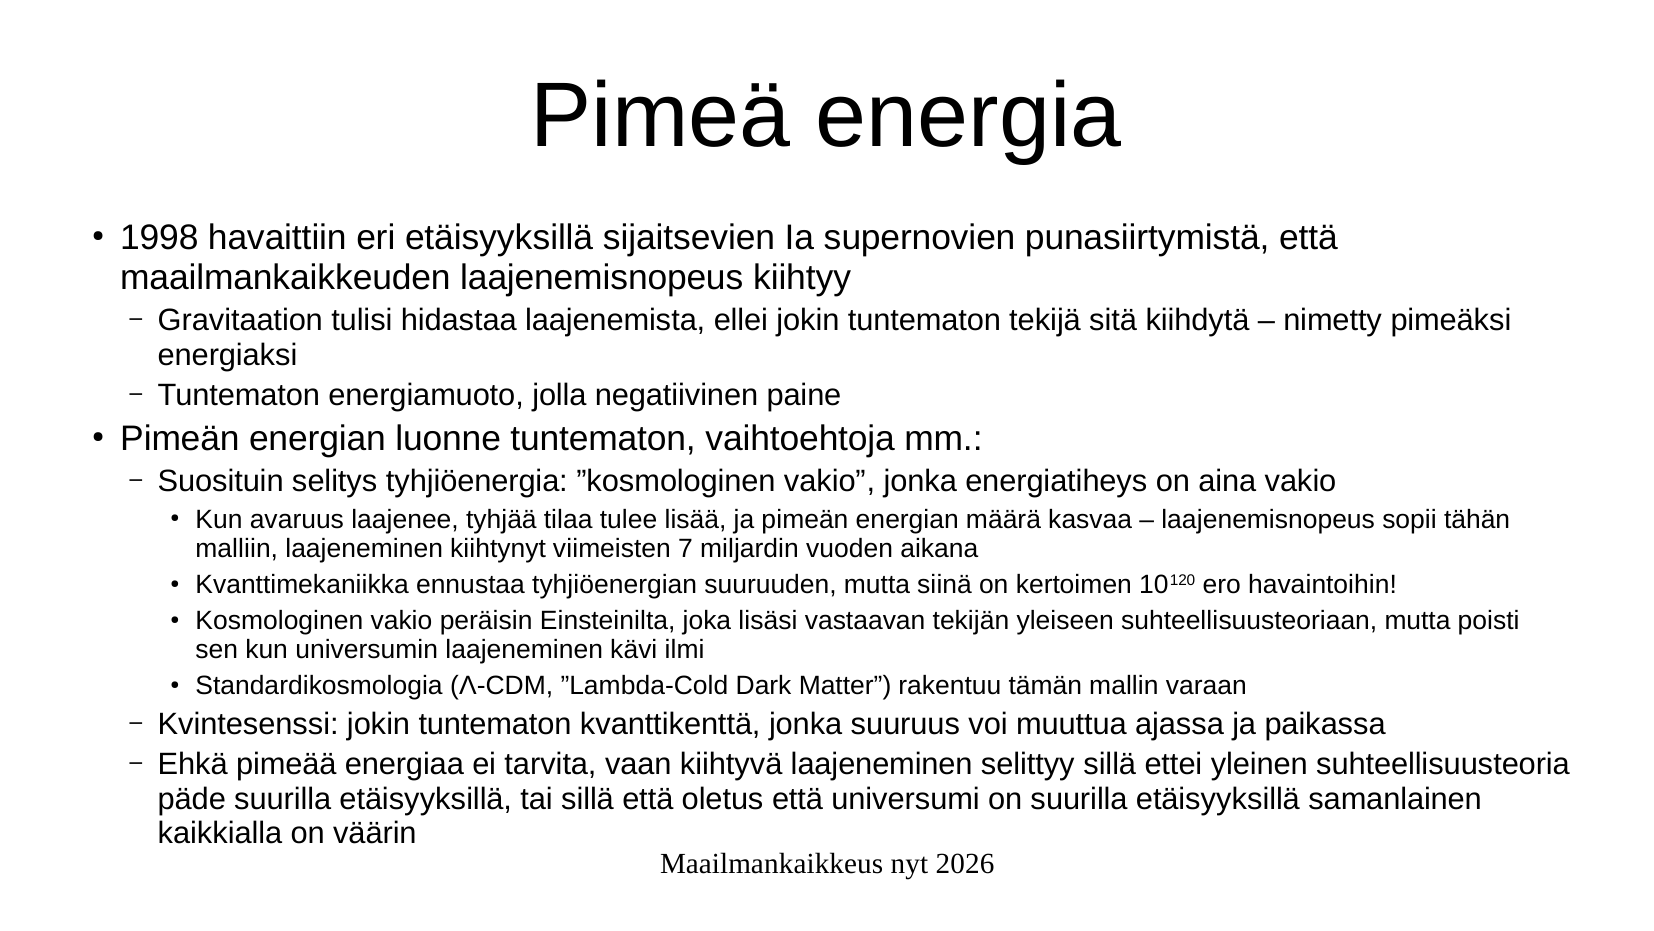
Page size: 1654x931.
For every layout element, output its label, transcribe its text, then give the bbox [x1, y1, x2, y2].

title Pimeä energia [82, 37, 1571, 193]
list 1998 havaittiin eri etäisyyksillä sijaitsevien Ia supernovien punasiirtymistä, että maailmankaikkeuden laajenemisnopeus kiihtyy Gravitaation tulisi hidastaa laajenemista, ellei jokin tuntematon tekijä sitä kiihdytä – nimetty pimeäksi energiaksi Tuntematon energiamuoto, jolla negatiivinen paine Pimeän energian luonne tuntematon, vaihtoehtoja mm.: Suosituin selitys tyhjiöenergia: ”kosmologinen vakio”, jonka energiatiheys on aina vakio Kun avaruus laajenee, tyhjää tilaa tulee lisää, ja pimeän energian määrä kasvaa – laajenemisnopeus sopii tähän malliin, laajeneminen kiihtynyt viimeisten 7 miljardin vuoden aikana Kvanttimekaniikka ennustaa tyhjiöenergian suuruuden, mutta siinä on kertoimen 10120 ero havaintoihin! Kosmologinen vakio peräisin Einsteinilta, joka lisäsi vastaavan tekijän yleiseen suhteellisuusteoriaan, mutta poisti sen kun universumin laajeneminen kävi ilmi Standardikosmologia (Λ-CDM, ”Lambda-Cold Dark Matter”) rakentuu tämän mallin varaan Kvintesenssi: jokin tuntematon kvanttikenttä, jonka suuruus voi muuttua ajassa ja paikassa Ehkä pimeää energiaa ei tarvita, vaan kiihtyvä laajeneminen selittyy sillä ettei yleinen suhteellisuusteoria päde suurilla etäisyyksillä, tai sillä että oletus että universumi on suurilla etäisyyksillä samanlainen kaikkialla on väärin [82, 217, 1571, 851]
